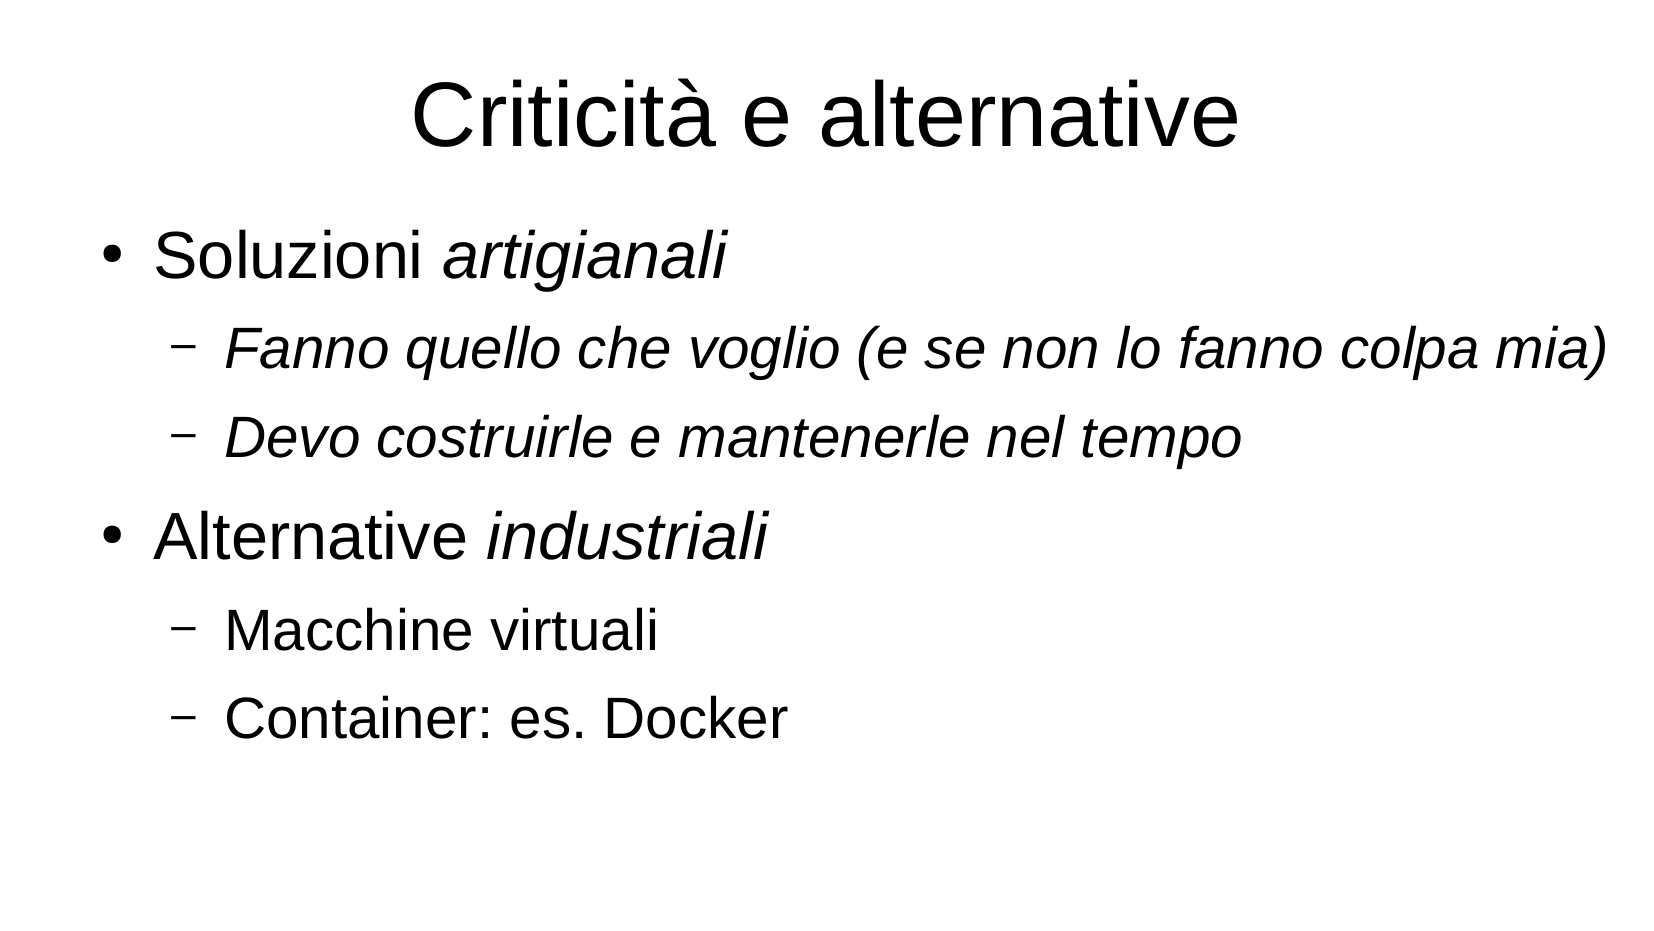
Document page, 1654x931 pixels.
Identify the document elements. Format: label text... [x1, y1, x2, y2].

list Soluzioni artigianali Fanno quello che voglio (e se non lo fanno colpa mia) Devo costruirle e mantenerle nel tempo Alternative industriali Macchine virtuali Container: es. Docker [82, 217, 1613, 826]
title Criticità e alternative [82, 37, 1571, 193]
